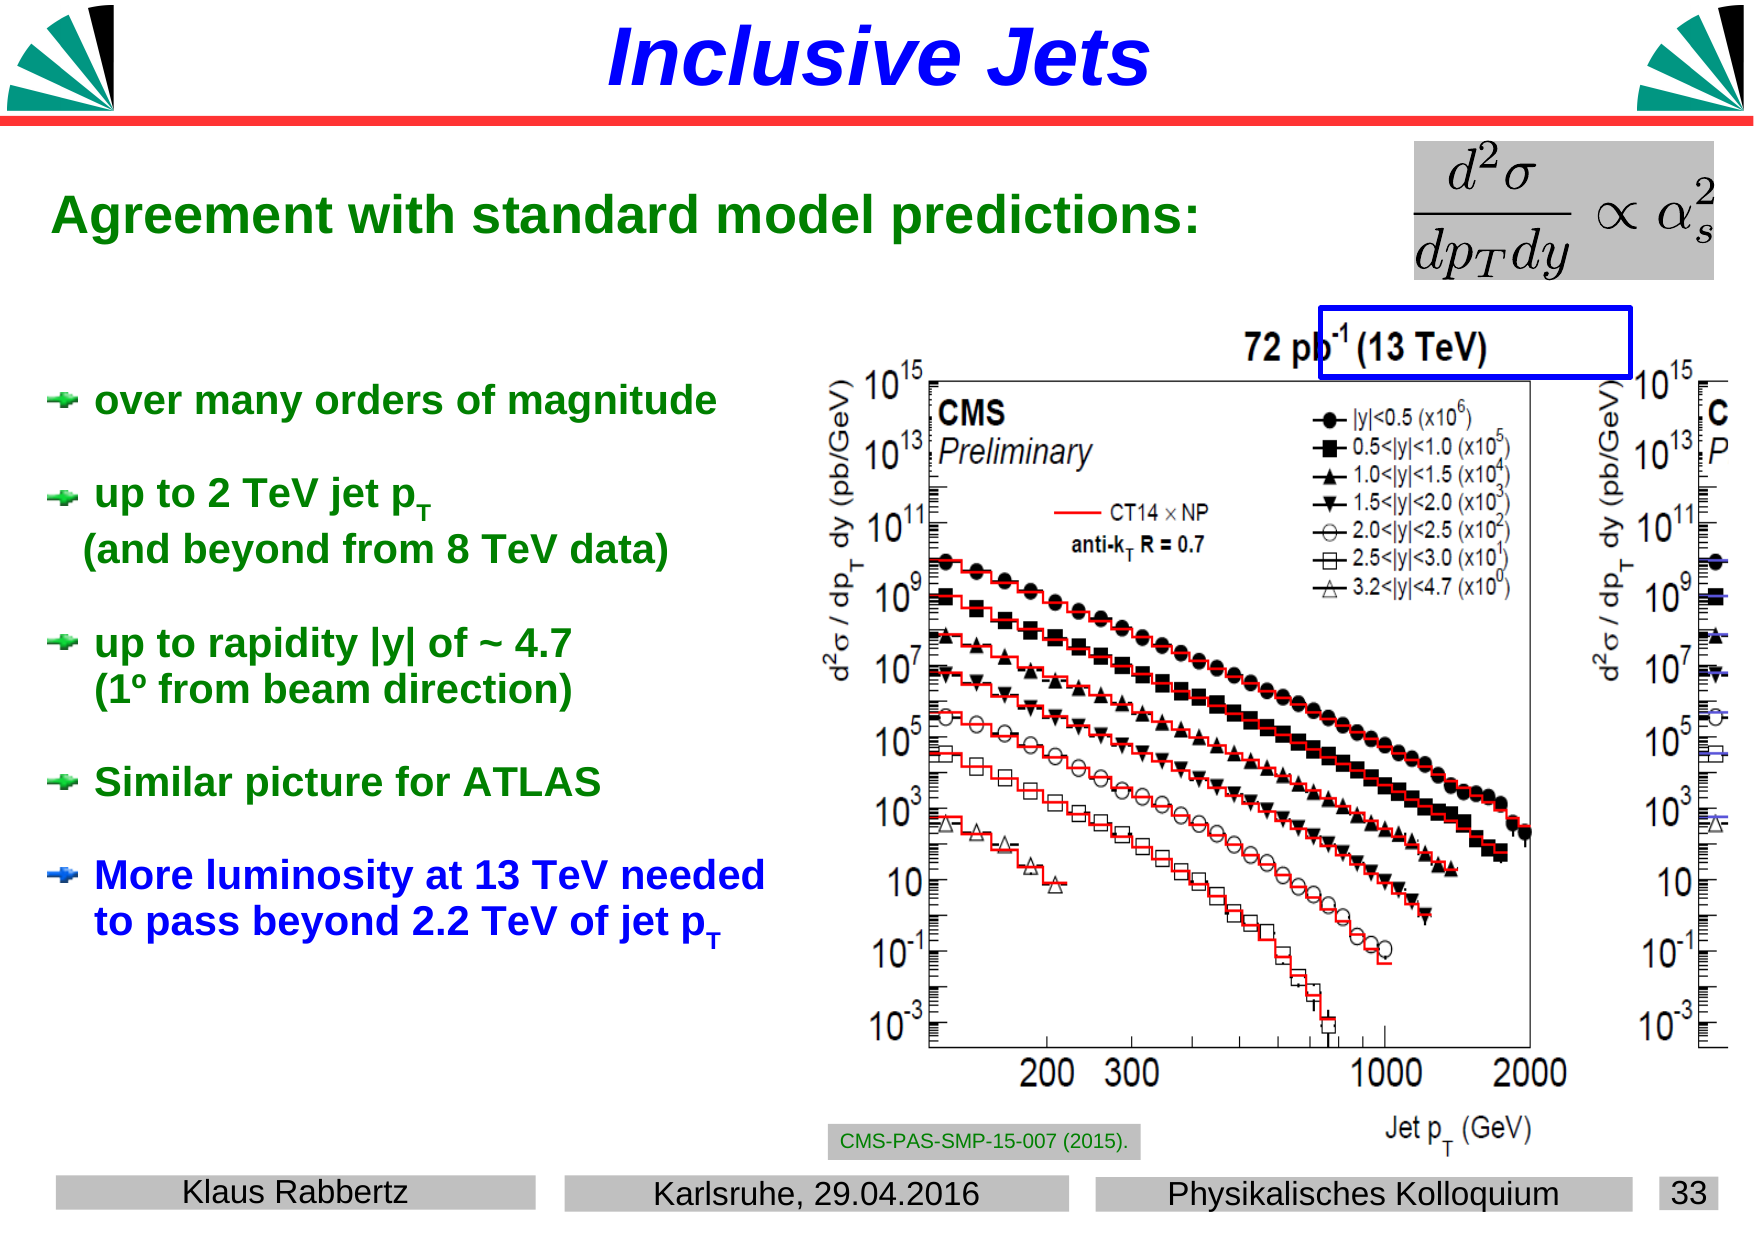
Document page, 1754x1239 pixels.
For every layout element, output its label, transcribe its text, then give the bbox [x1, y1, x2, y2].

picture [7, 5, 114, 112]
title Inclusive Jets [129, 0, 1631, 114]
picture [1323, 311, 1628, 374]
picture [813, 308, 1729, 1170]
picture [1413, 140, 1715, 281]
picture [1637, 5, 1744, 112]
text_box over many orders of magnitude up to 2 TeV jet pT (and beyond from 8 TeV data) up to rapidity |y| of ~ 4.7 (1º from beam direction) Similar picture for ATLAS More luminosity at 13 TeV needed to pass beyond 2.2 TeV of jet pT [35, 324, 795, 1115]
text_box Agreement with standard model predictions: [38, 178, 1215, 252]
text_box CMS-PAS-SMP-15-007 (2015). [827, 1123, 1140, 1160]
